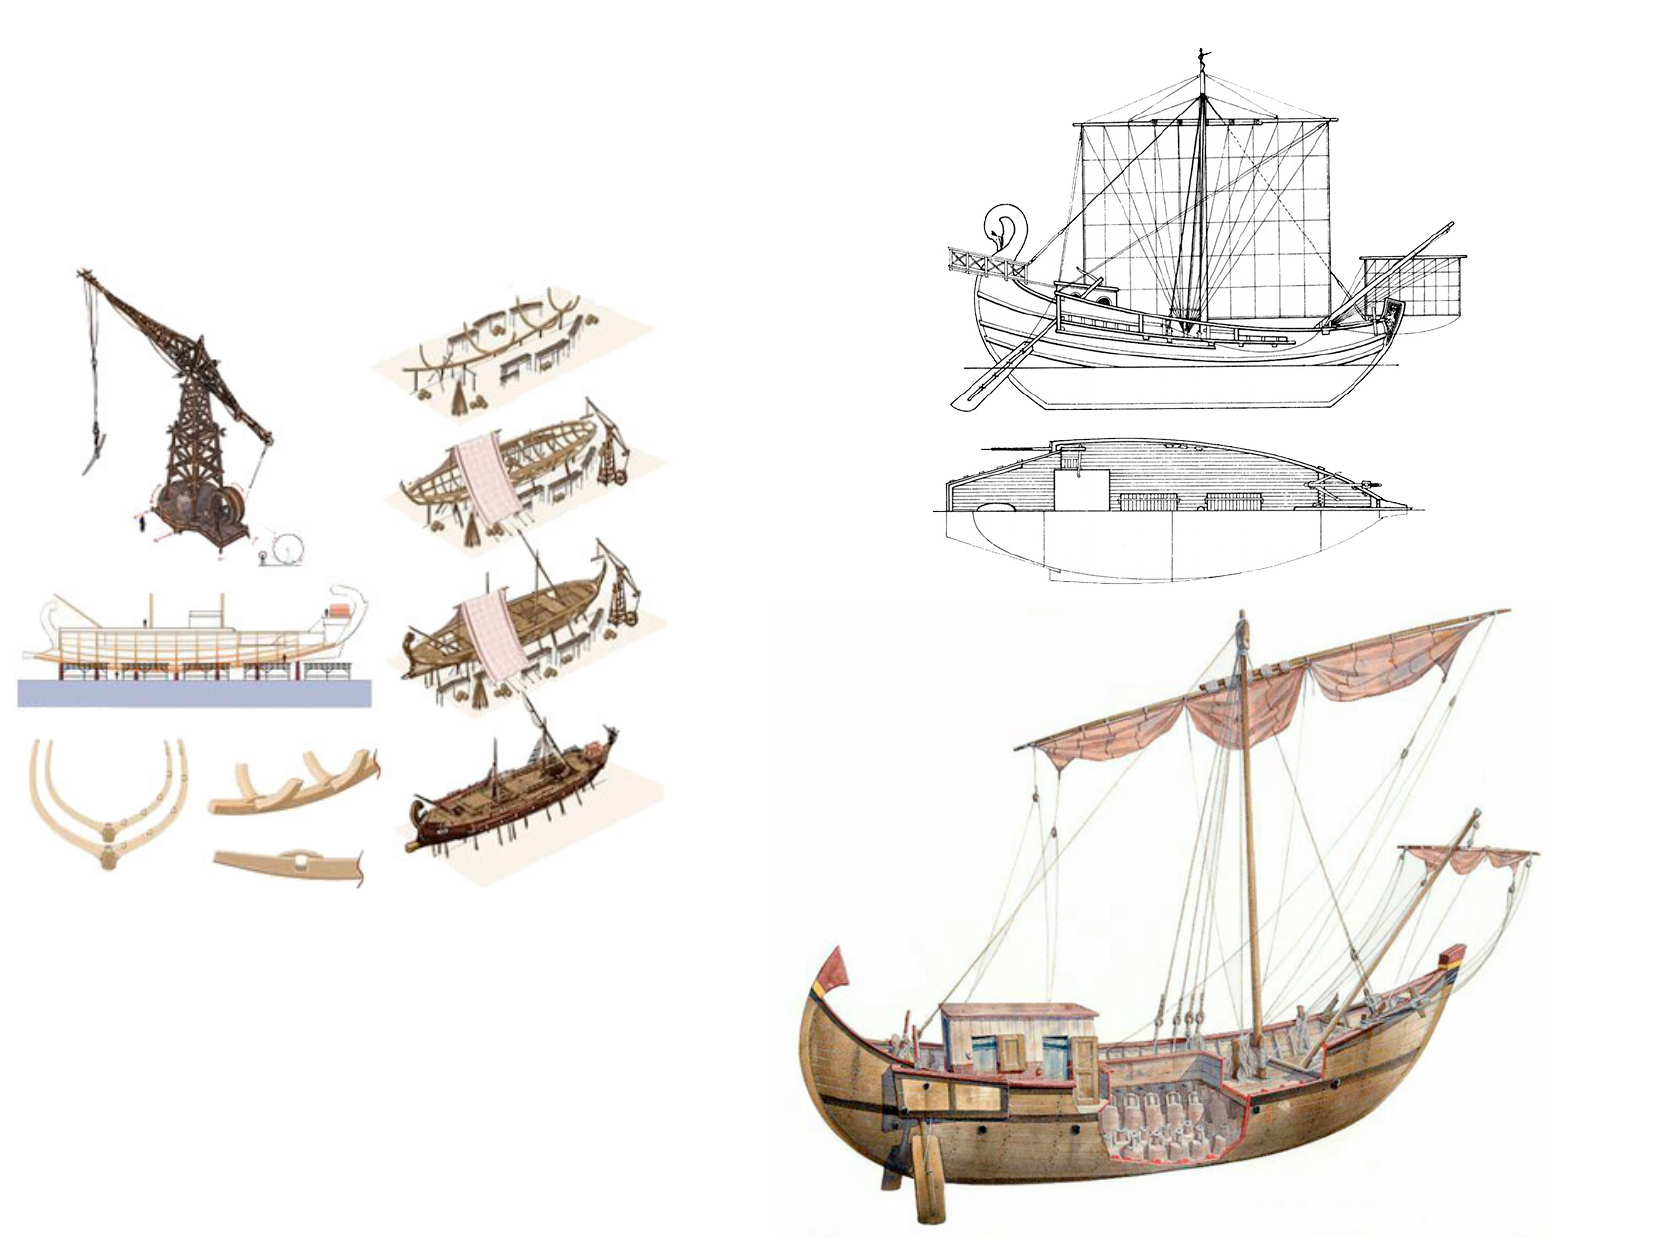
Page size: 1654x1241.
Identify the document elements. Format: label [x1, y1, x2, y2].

picture [933, 35, 1469, 595]
picture [773, 600, 1551, 1238]
picture [13, 265, 674, 892]
